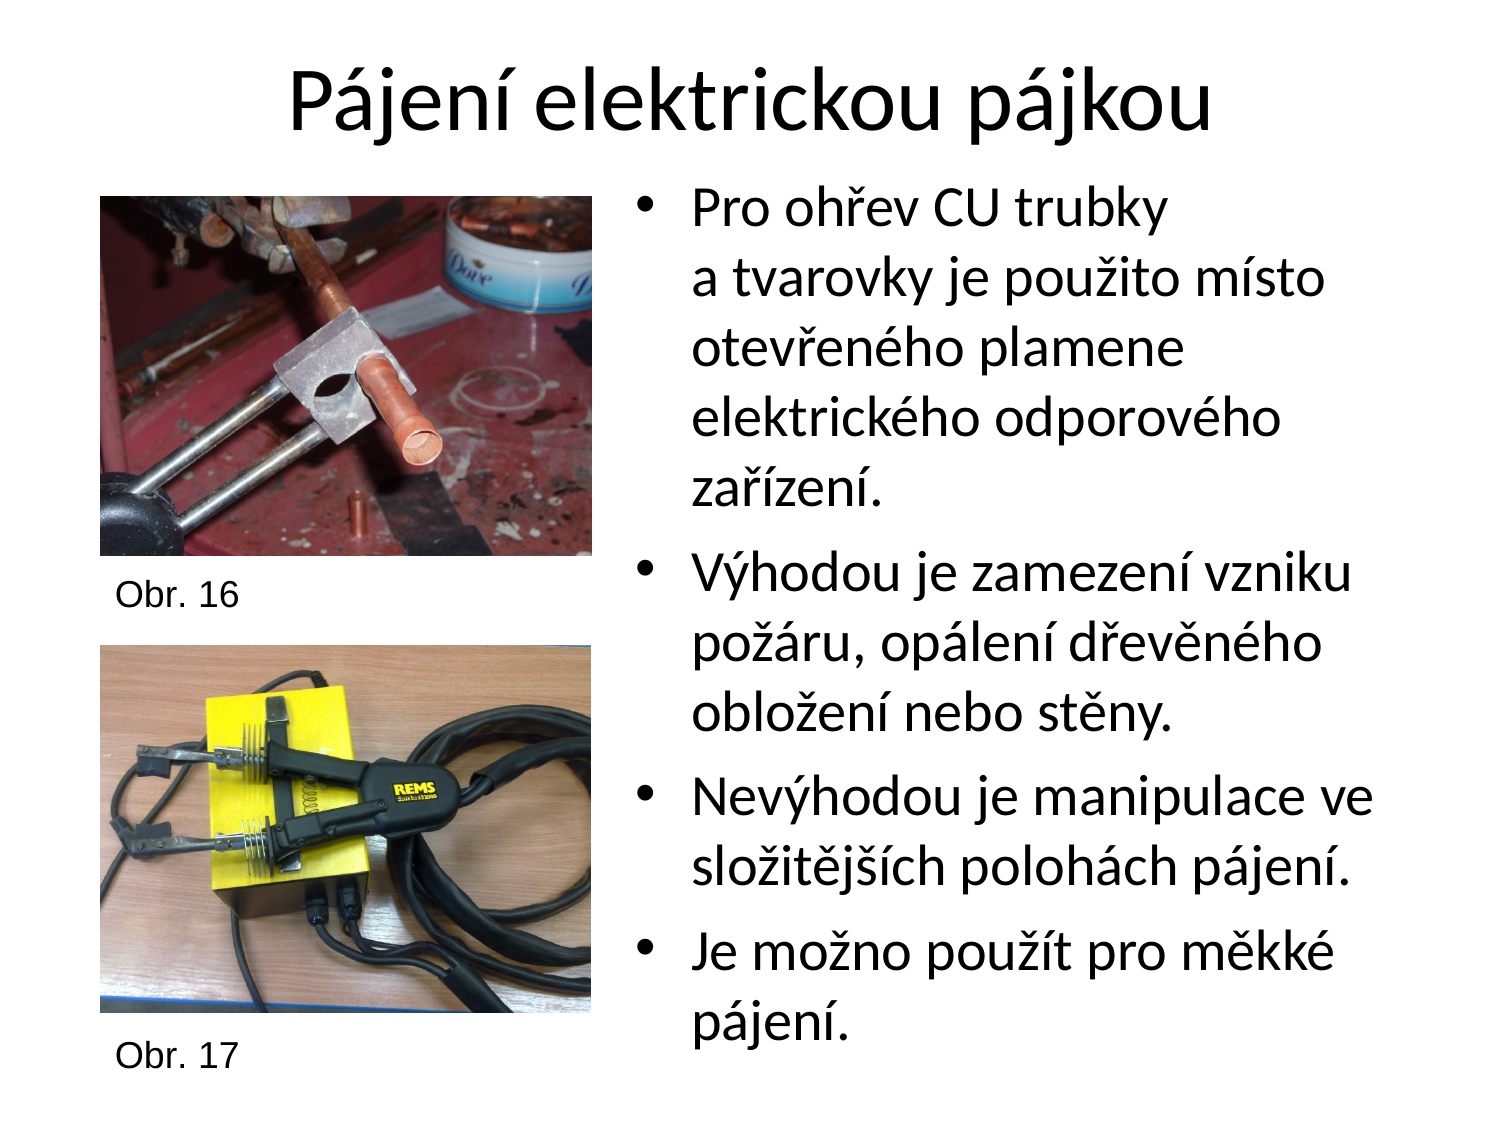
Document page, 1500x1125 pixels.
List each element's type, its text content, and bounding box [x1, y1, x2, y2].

text_box Obr. 16 [100, 562, 255, 623]
title Pájení elektrickou pájkou [76, 0, 1427, 188]
text_box [100, 196, 592, 557]
picture [100, 645, 591, 1014]
text_box Obr. 17 [100, 1023, 255, 1084]
list Pro ohřev CU trubky a tvarovky je použito místo otevřeného plamene elektrického odporového zařízení. Výhodou je zamezení vzniku požáru, opálení dřevěného obložení nebo stěny. Nevýhodou je manipulace ve složitějších polohách pájení. Je možno použít pro měkké pájení. [620, 160, 1424, 1060]
